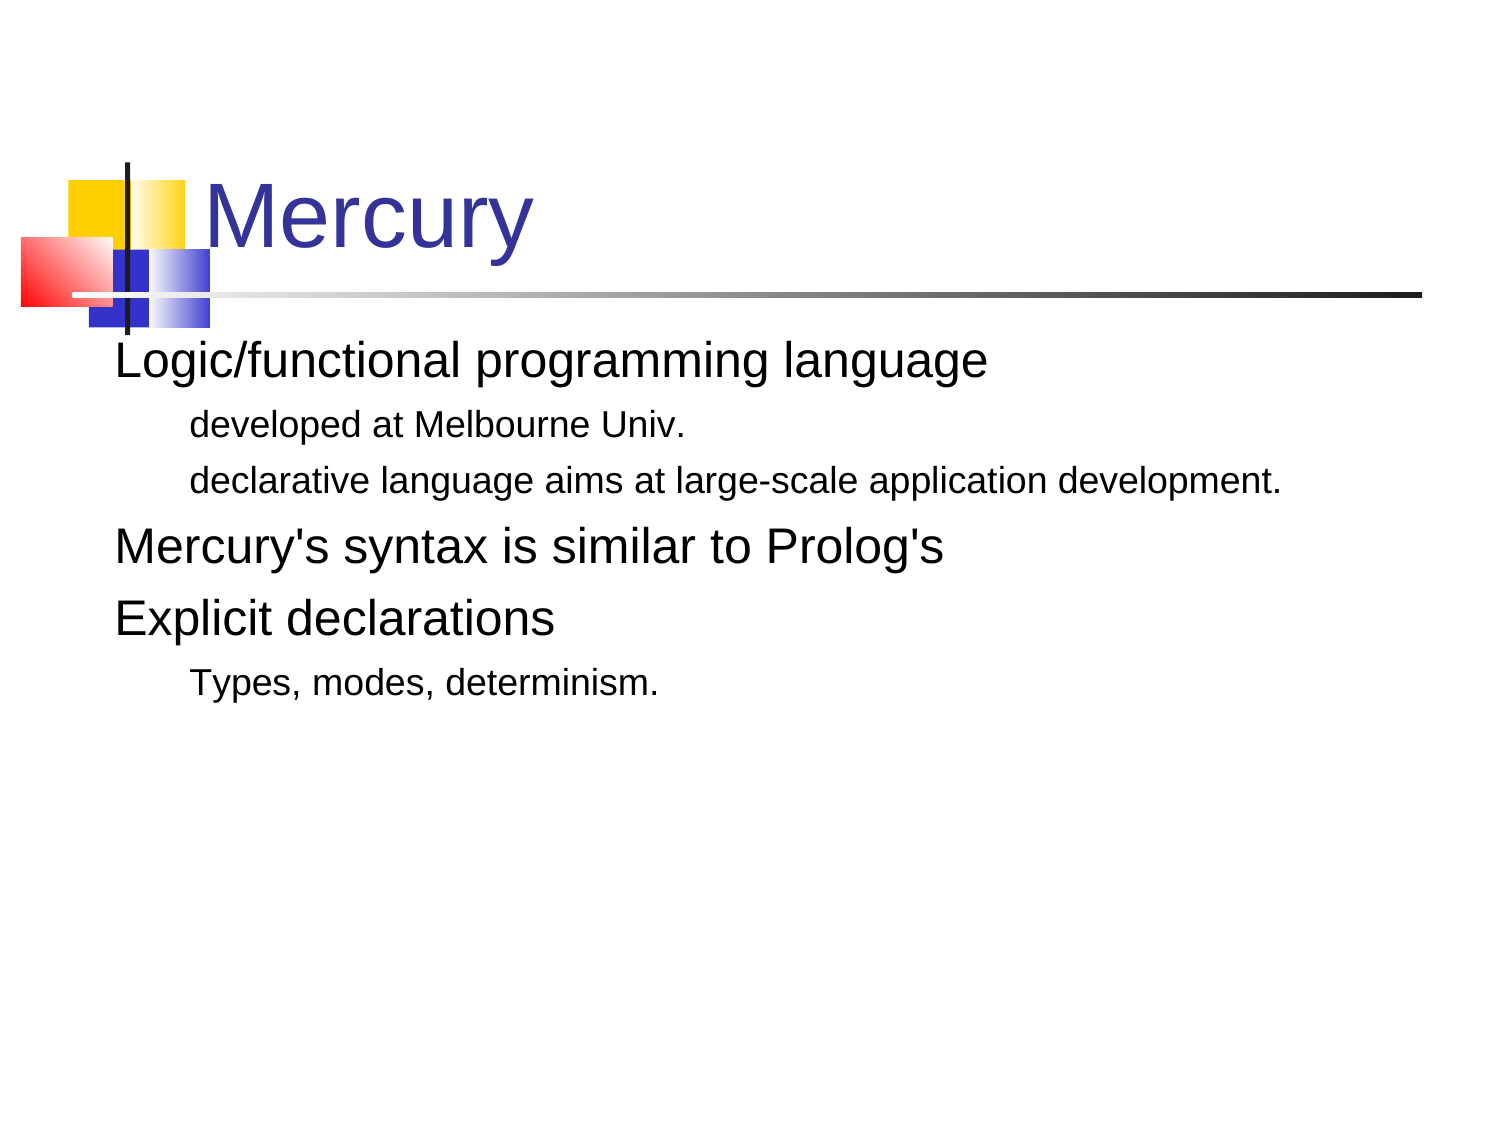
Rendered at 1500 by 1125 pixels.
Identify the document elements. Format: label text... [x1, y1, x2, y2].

title Mercury [188, 35, 1468, 276]
list Logic/functional programming language developed at Melbourne Univ. declarative language aims at large-scale application development. Mercury's syntax is similar to Prolog's Explicit declarations Types, modes, determinism. [99, 325, 1418, 1001]
